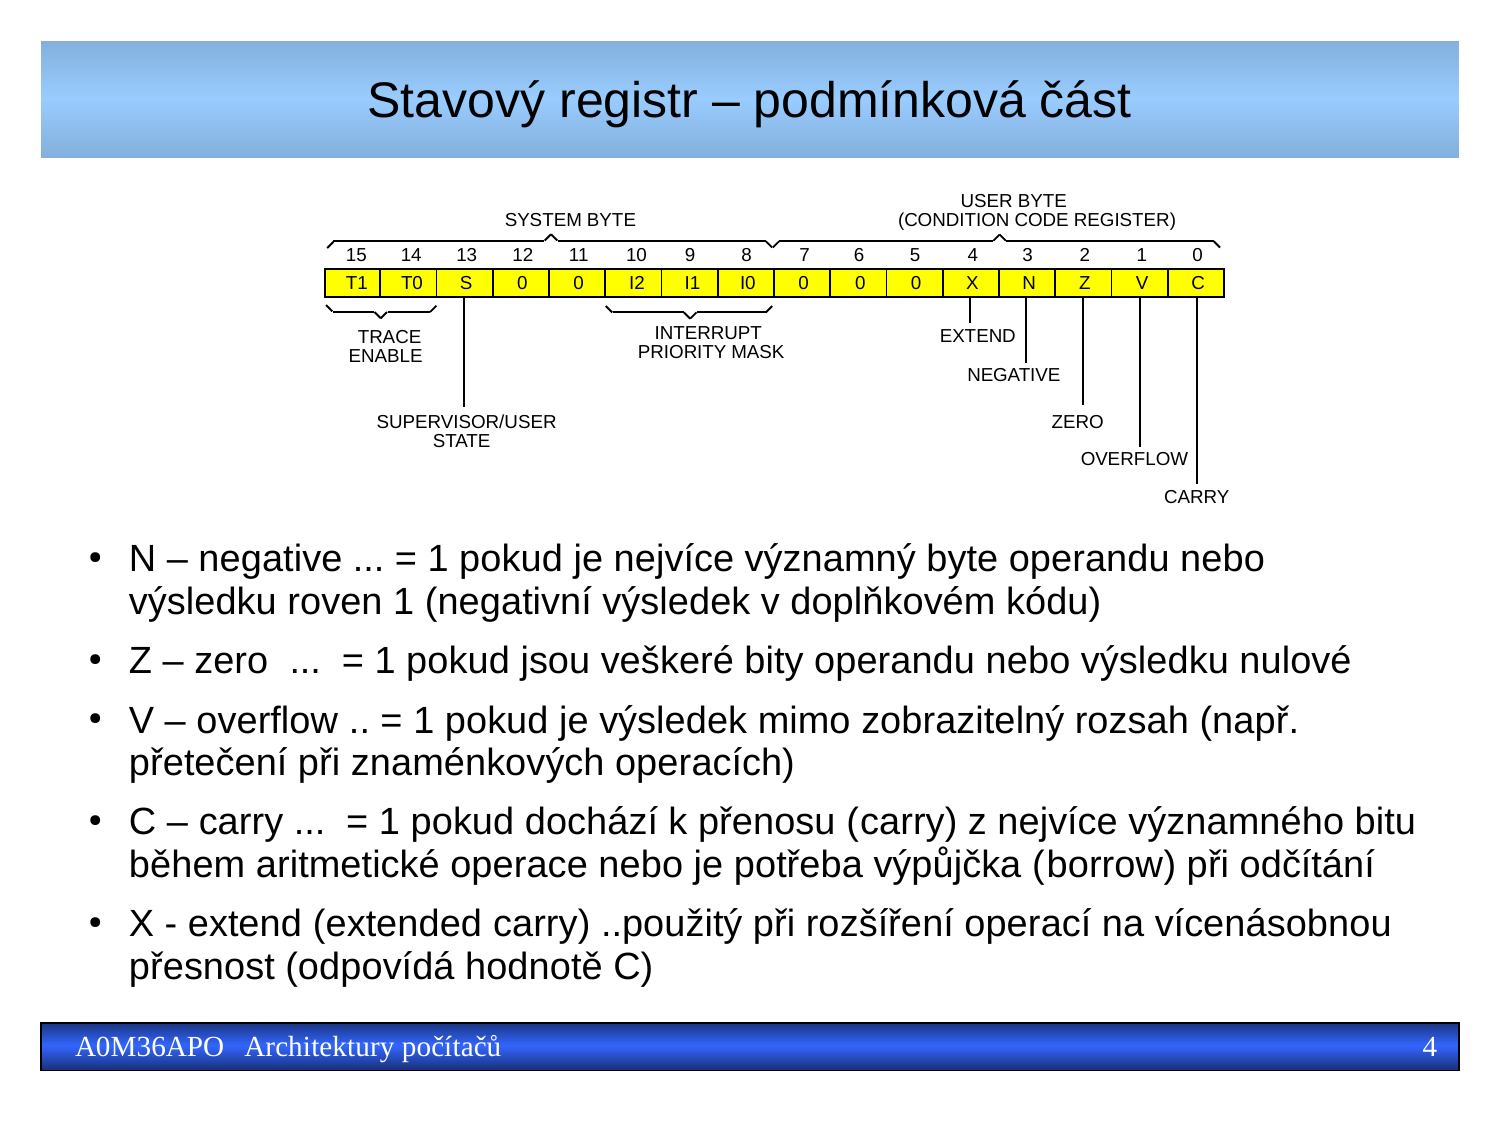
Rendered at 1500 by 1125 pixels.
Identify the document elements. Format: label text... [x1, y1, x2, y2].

text_box [662, 270, 717, 296]
text_box [1000, 270, 1054, 296]
text_box [775, 270, 829, 296]
text_box [1169, 270, 1223, 296]
text_box [831, 270, 886, 296]
text_box [381, 270, 436, 296]
text_box [719, 270, 773, 296]
text_box [944, 270, 998, 296]
list N – negative ... = 1 pokud je nejvíce významný byte operandu nebo výsledku roven 1 (negativní výsledek v doplňkovém kódu) Z – zero ... = 1 pokud jsou veškeré bity operandu nebo výsledku nulové V – overflow .. = 1 pokud je výsledek mimo zobrazitelný rozsah (např. přetečení při znaménkových operacích) C – carry ... = 1 pokud dochází k přenosu (carry) z nejvíce významného bitu během aritmetické operace nebo je potřeba výpůjčka (borrow) při odčítání X - extend (extended carry) ..použitý při rozšíření operací na vícenásobnou přesnost (odpovídá hodnotě C) [75, 537, 1426, 1000]
text_box [494, 270, 548, 296]
text_box [326, 270, 379, 296]
text_box [1056, 270, 1111, 296]
text_box [550, 270, 604, 296]
title Stavový registr – podmínková část [41, 41, 1459, 158]
text_box [887, 270, 942, 296]
text_box [1112, 270, 1167, 296]
text_box [606, 270, 661, 296]
text_box [437, 270, 492, 296]
